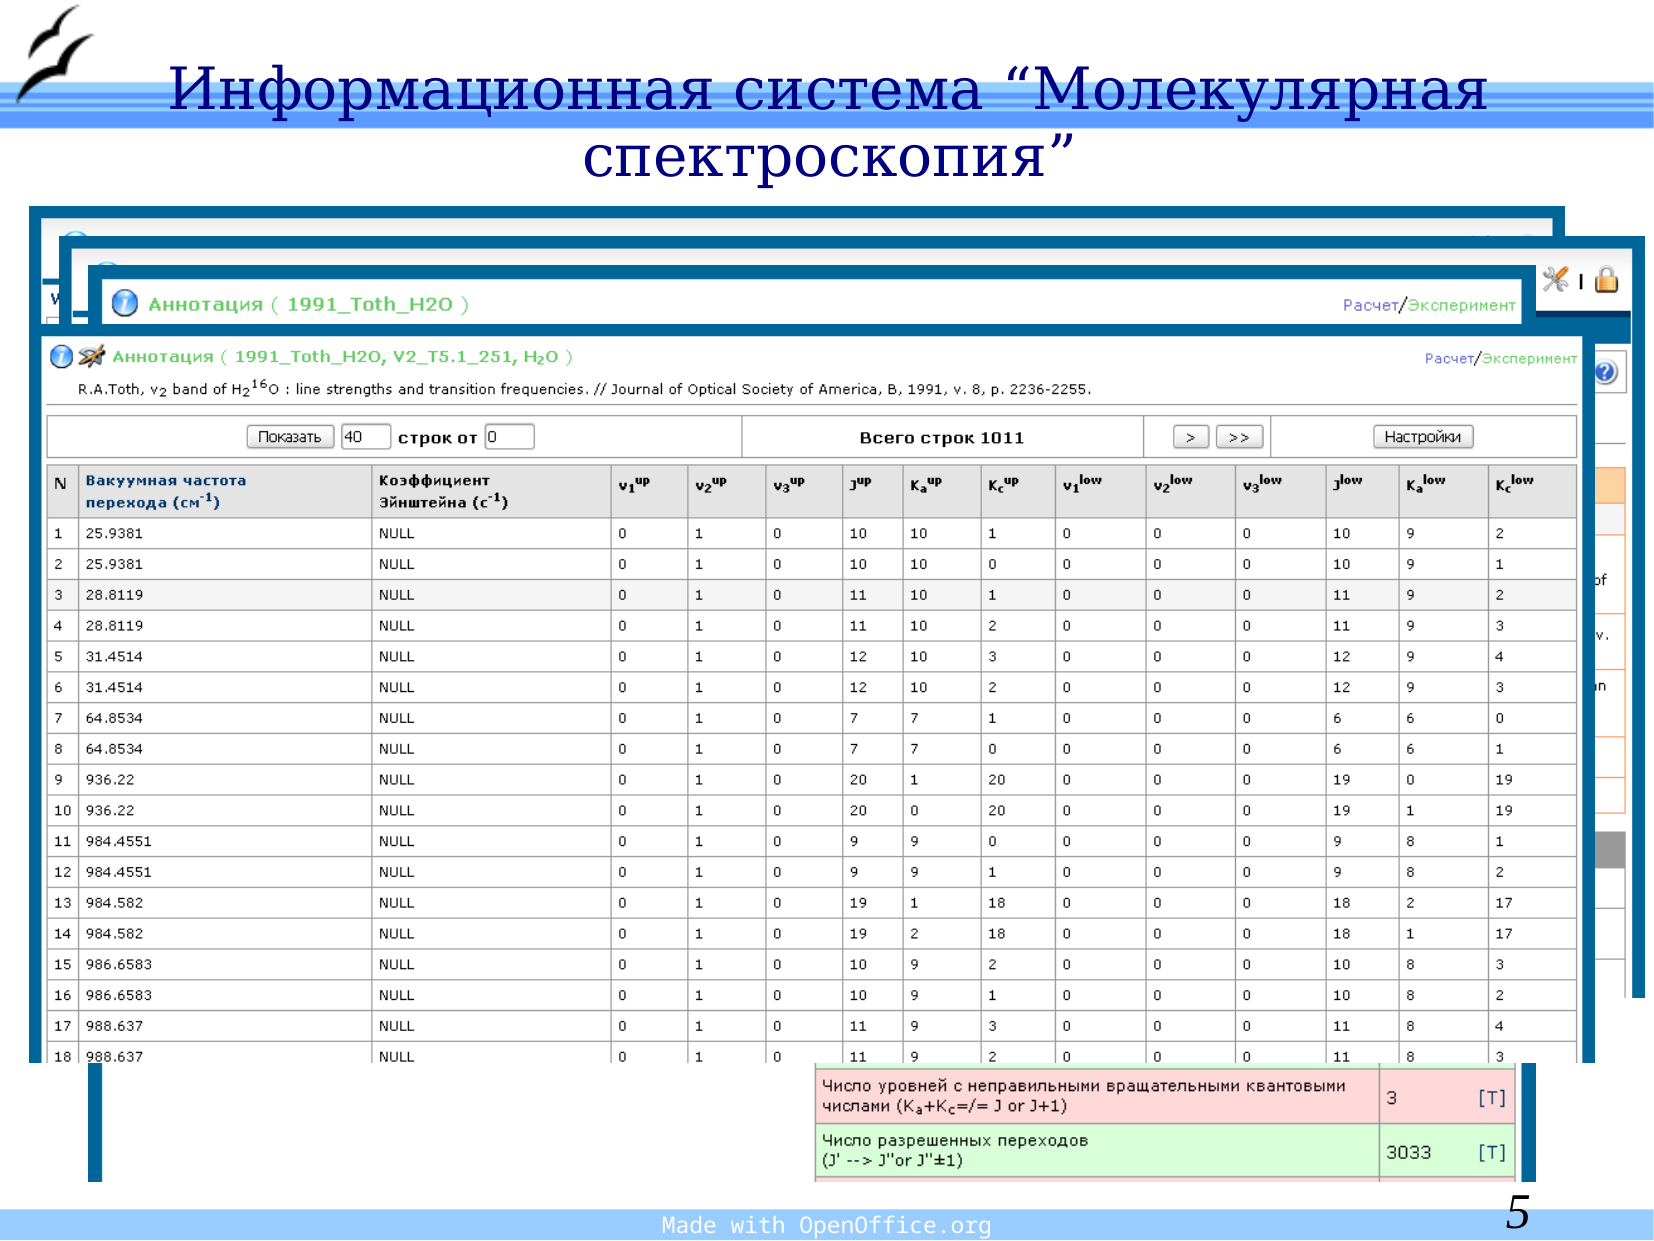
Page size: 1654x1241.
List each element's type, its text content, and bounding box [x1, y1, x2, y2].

picture [72, 249, 1632, 998]
picture [102, 280, 1521, 323]
picture [42, 219, 1552, 278]
picture [42, 285, 58, 323]
picture [42, 337, 1582, 1182]
picture [72, 318, 87, 323]
title Информационная система “Молекулярная спектроскопия” [123, 38, 1536, 206]
picture [0, 0, 1654, 133]
